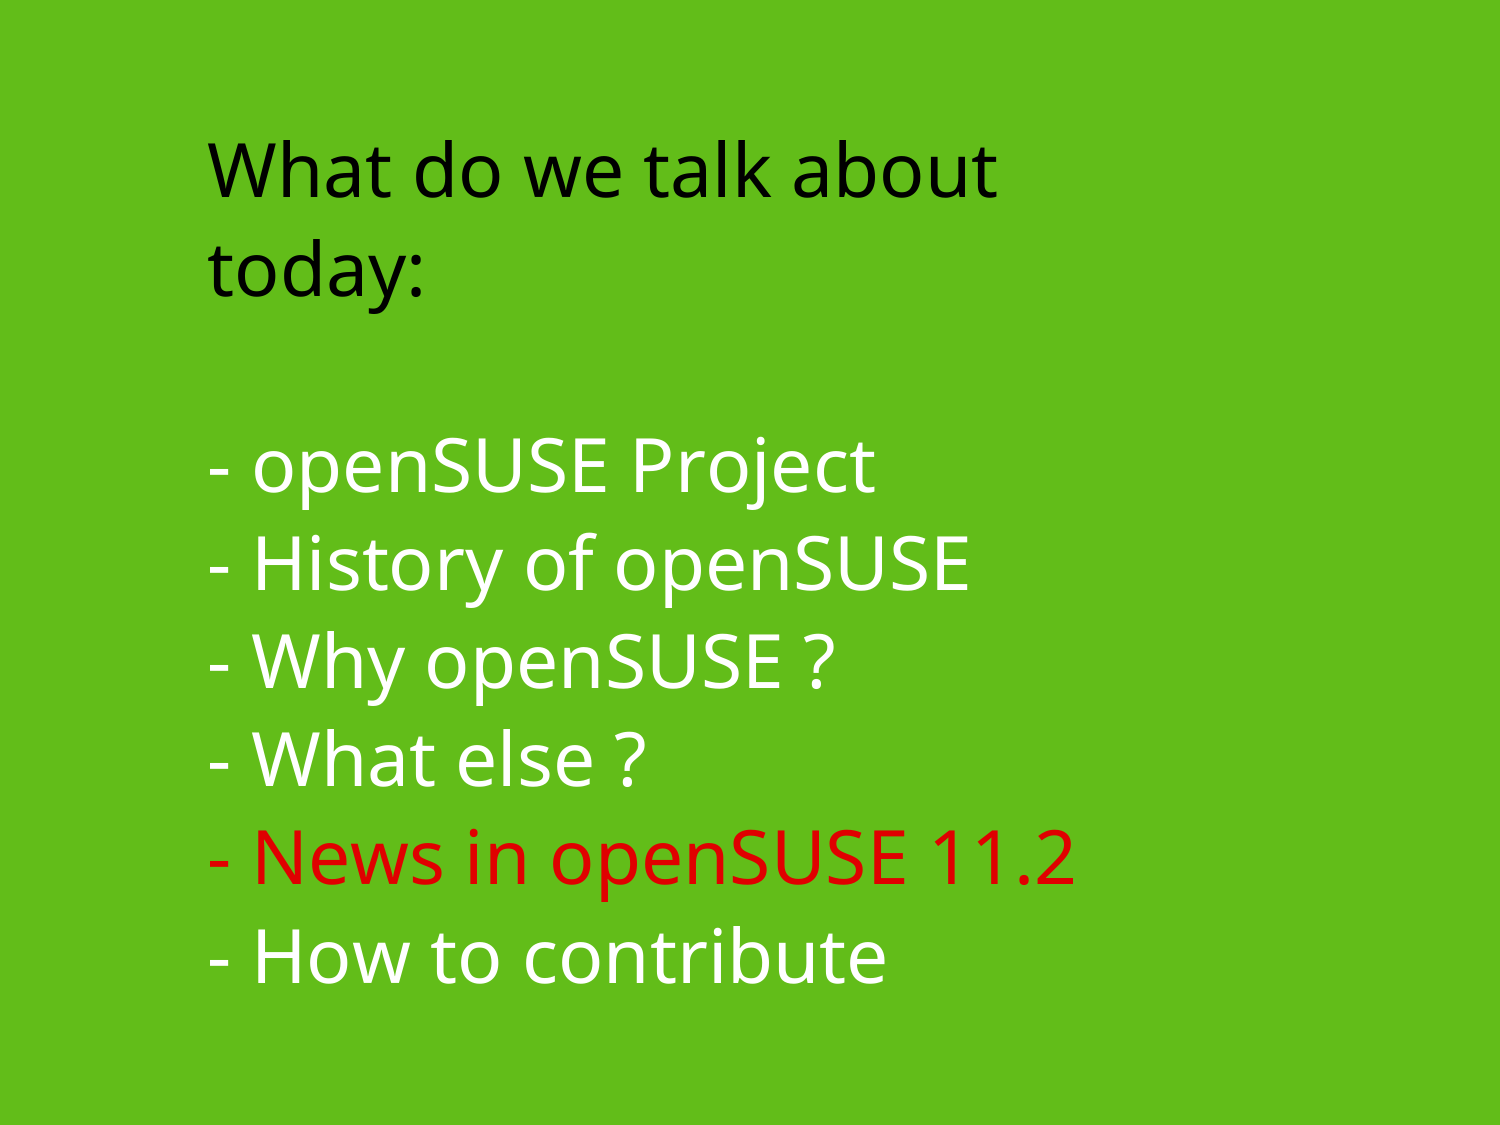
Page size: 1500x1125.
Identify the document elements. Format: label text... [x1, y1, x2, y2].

title What do we talk about today: - openSUSE Project - History of openSUSE - Why openSUSE ? - What else ? - News in openSUSE 11.2 - How to contribute [67, 59, 1093, 1063]
